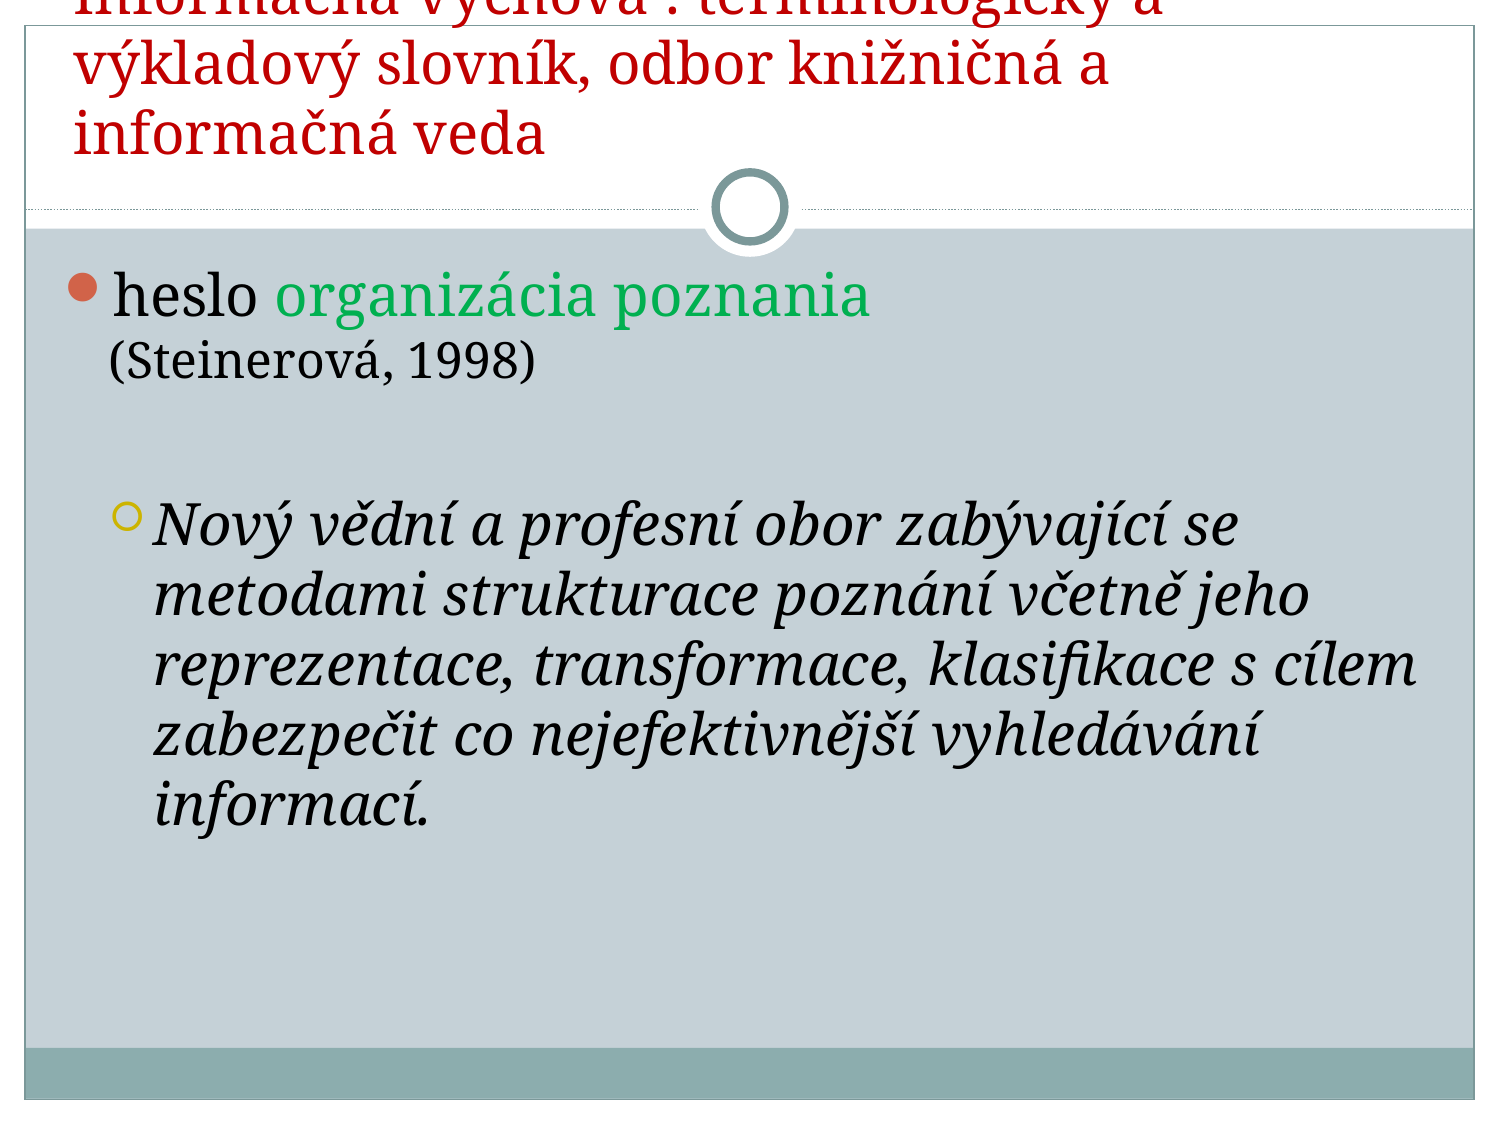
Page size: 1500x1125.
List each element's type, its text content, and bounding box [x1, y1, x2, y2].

title Informačná výchova : terminologický a výkladový slovník, odbor knižničná a informačná veda [58, 0, 1459, 174]
list heslo organizácia poznania (Steinerová, 1998) Nový vědní a profesní obor zabývající se metodami strukturace poznání včetně jeho reprezentace, transformace, klasifikace s cílem zabezpečit co nejefektivnější vyhledávání informací. [49, 250, 1445, 1099]
